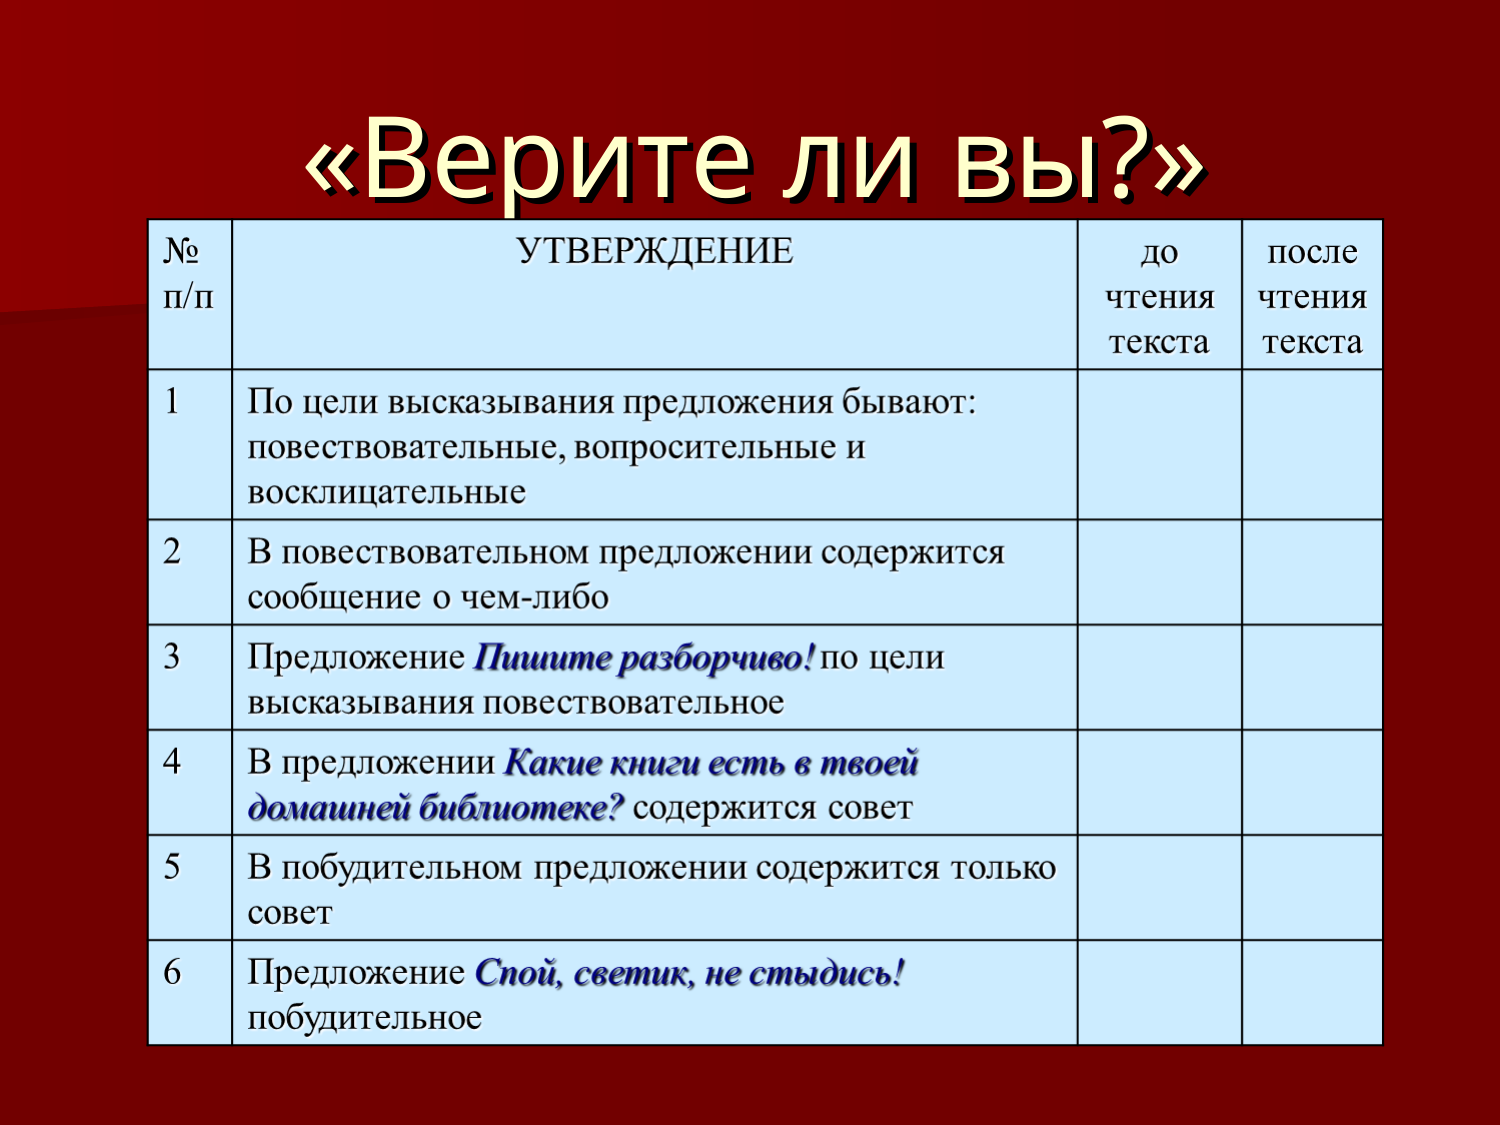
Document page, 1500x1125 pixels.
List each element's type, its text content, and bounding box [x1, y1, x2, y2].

picture [138, 214, 1403, 1066]
title «Верите ли вы?» [117, 58, 1393, 247]
